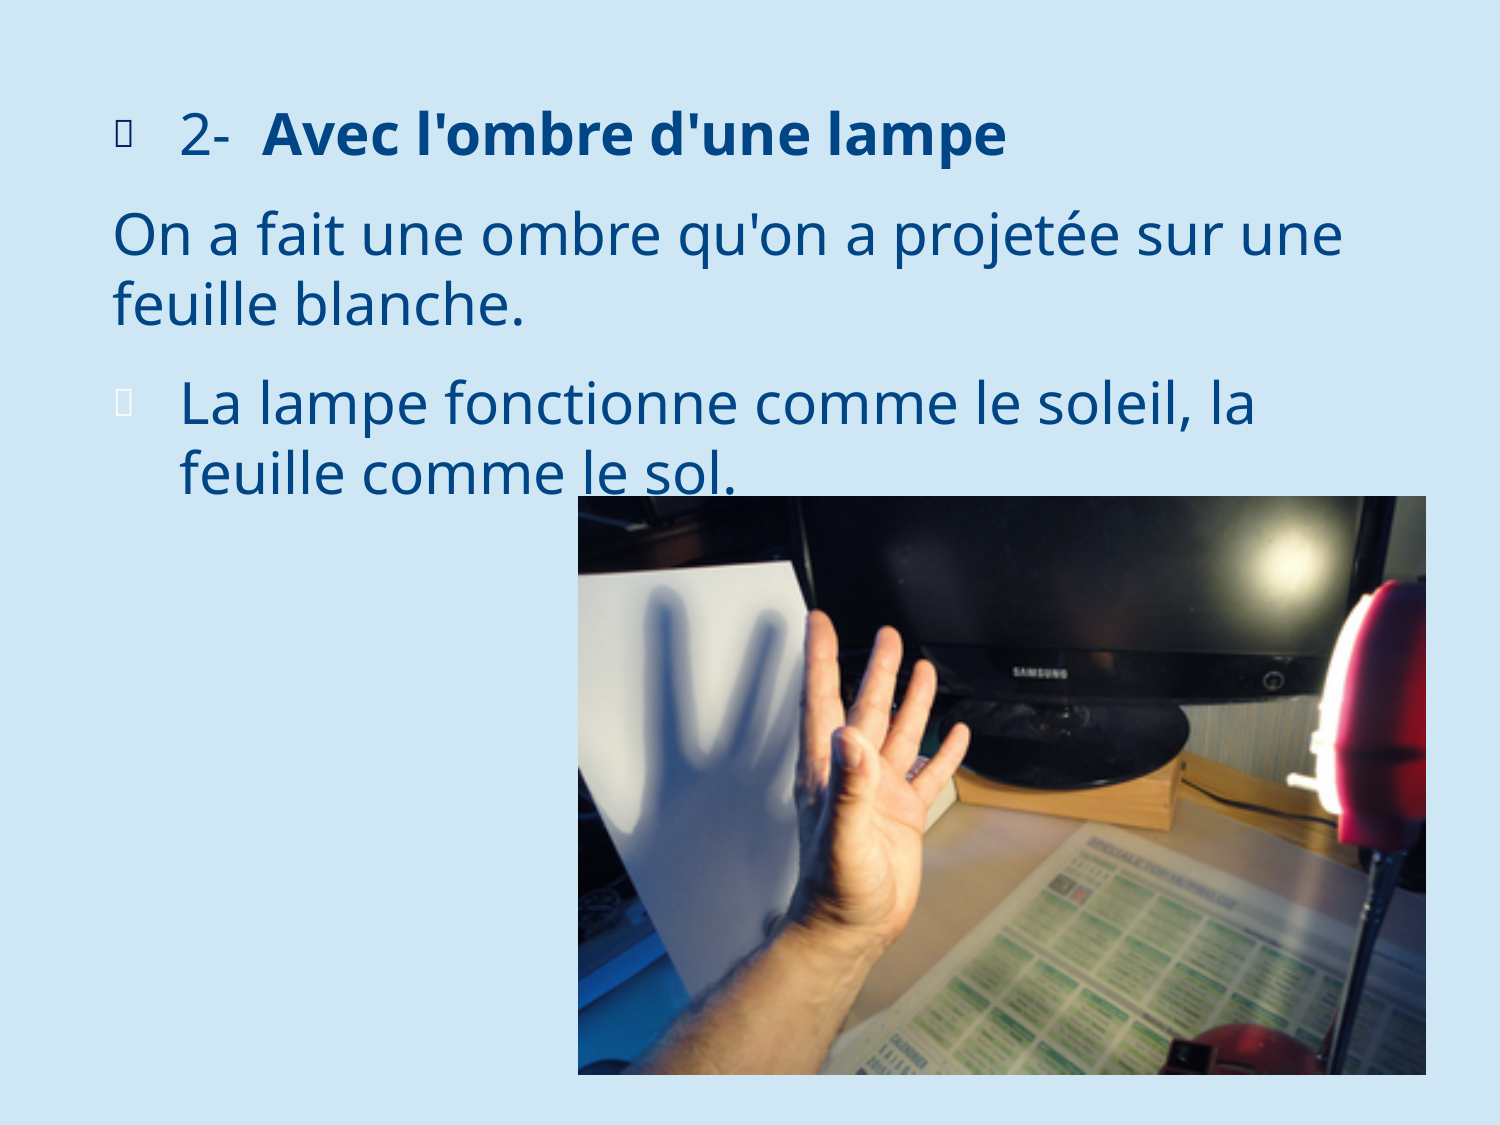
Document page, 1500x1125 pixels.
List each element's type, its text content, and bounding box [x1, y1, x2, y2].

picture [578, 496, 1426, 1075]
list 2- Avec l'ombre d'une lampe On a fait une ombre qu'on a projetée sur une feuille blanche. La lampe fonctionne comme le soleil, la feuille comme le sol. [75, 90, 1425, 1035]
